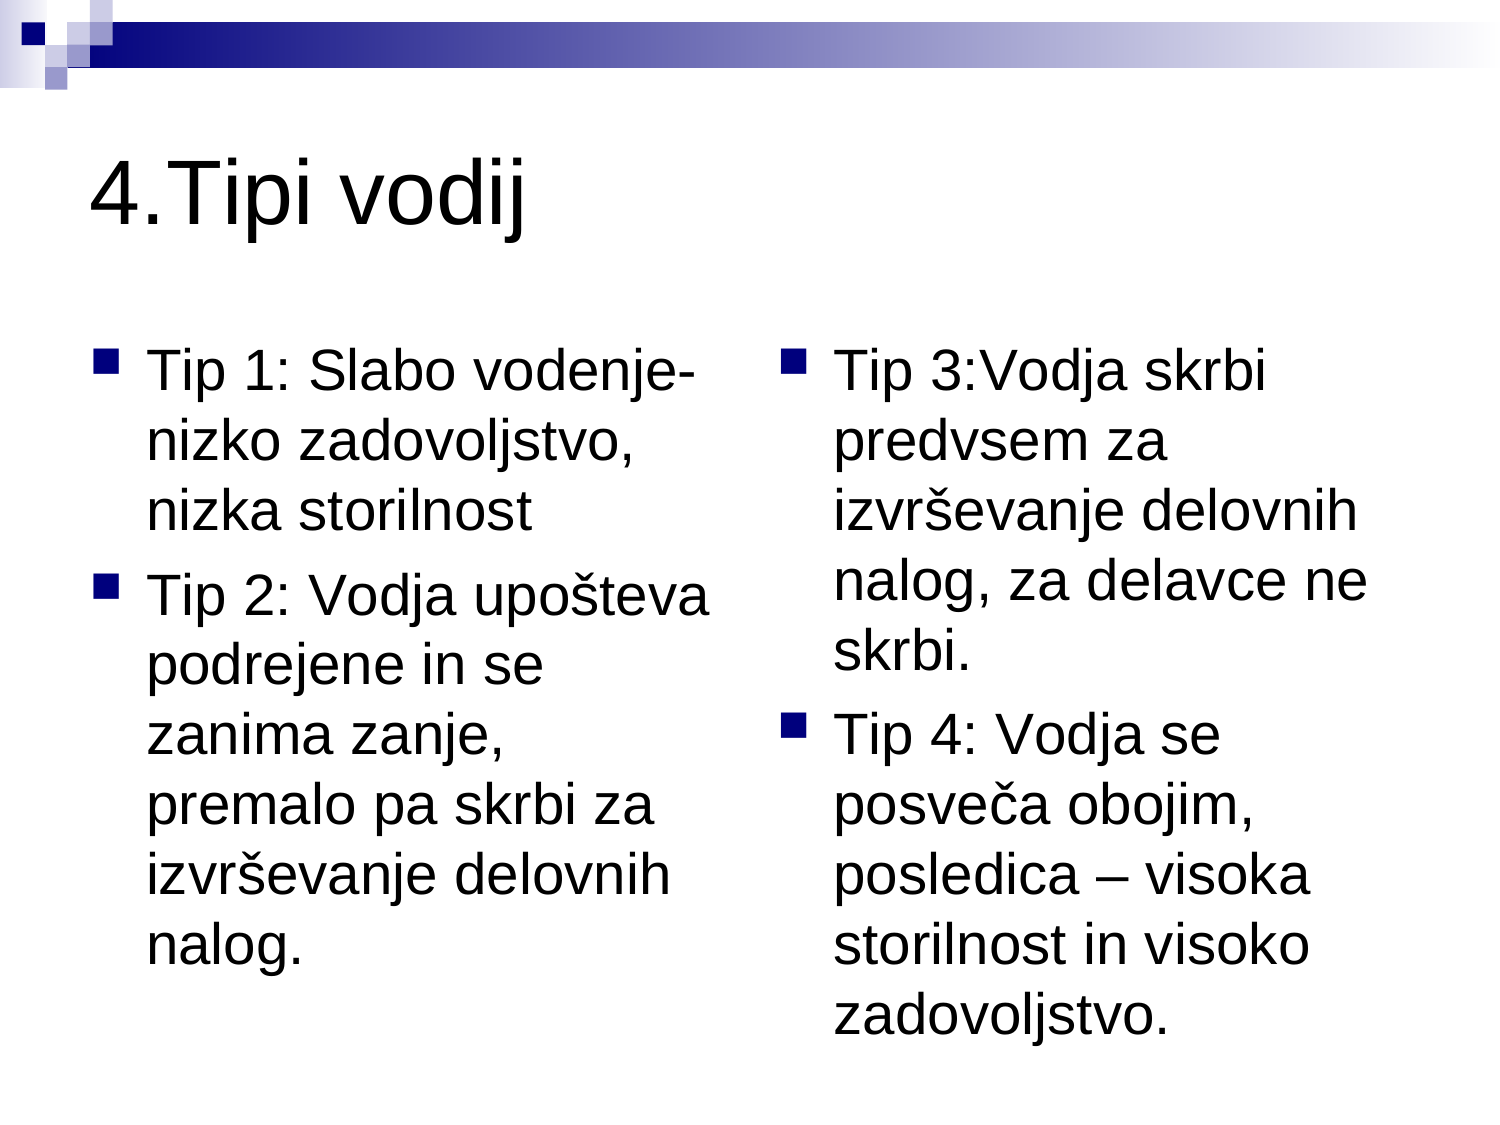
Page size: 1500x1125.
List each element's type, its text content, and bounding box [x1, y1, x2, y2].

list Tip 1: Slabo vodenje- nizko zadovoljstvo, nizka storilnost Tip 2: Vodja upošteva podrejene in se zanima zanje, premalo pa skrbi za izvrševanje delovnih nalog. [75, 324, 738, 985]
list Tip 3:Vodja skrbi predvsem za izvrševanje delovnih nalog, za delavce ne skrbi. Tip 4: Vodja se posveča obojim, posledica – visoka storilnost in visoko zadovoljstvo. [762, 324, 1426, 1055]
title 4.Tipi vodij [75, 75, 1426, 301]
